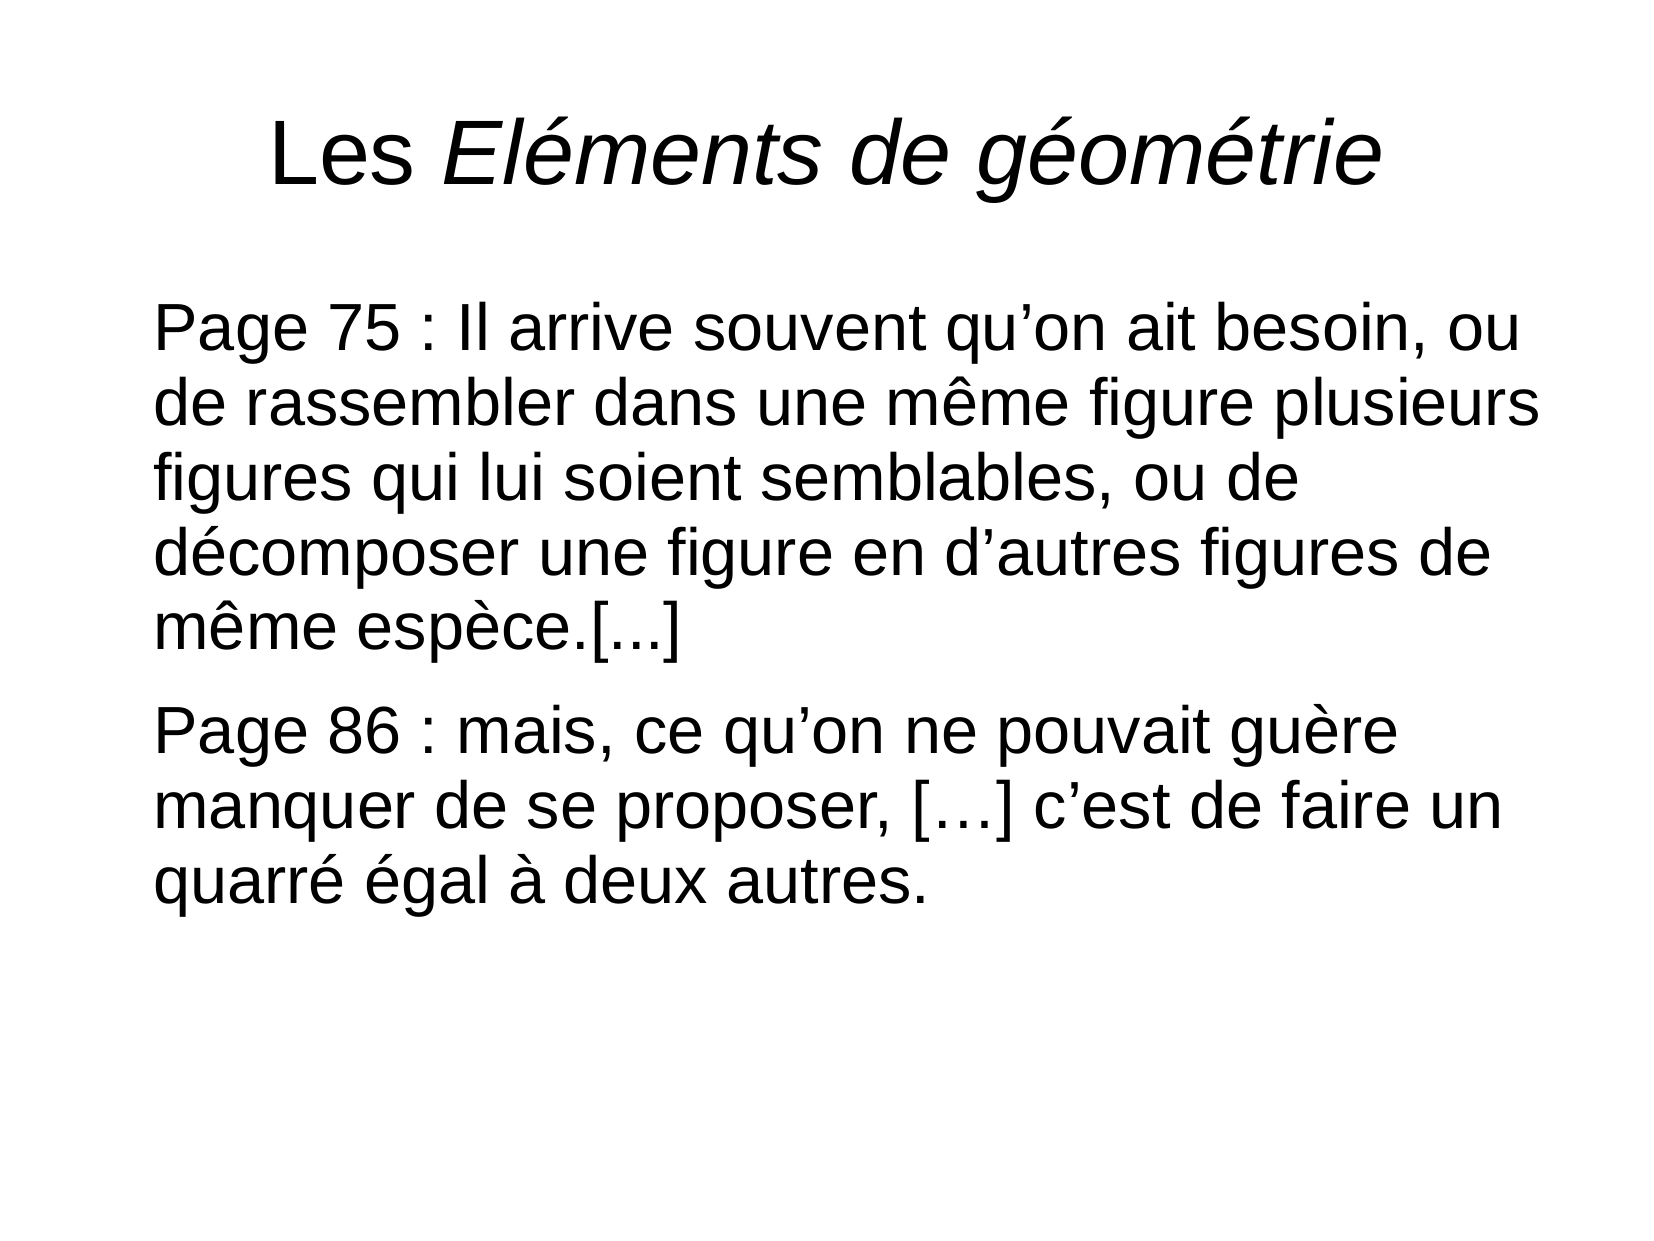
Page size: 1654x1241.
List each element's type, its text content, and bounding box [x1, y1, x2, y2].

title Les Eléments de géométrie [82, 49, 1571, 257]
list Page 75 : Il arrive souvent qu’on ait besoin, ou de rassembler dans une même figure plusieurs figures qui lui soient semblables, ou de décomposer une figure en d’autres figures de même espèce.[...] Page 86 : mais, ce qu’on ne pouvait guère manquer de se proposer, […] c’est de faire un quarré égal à deux autres. [82, 290, 1571, 1010]
